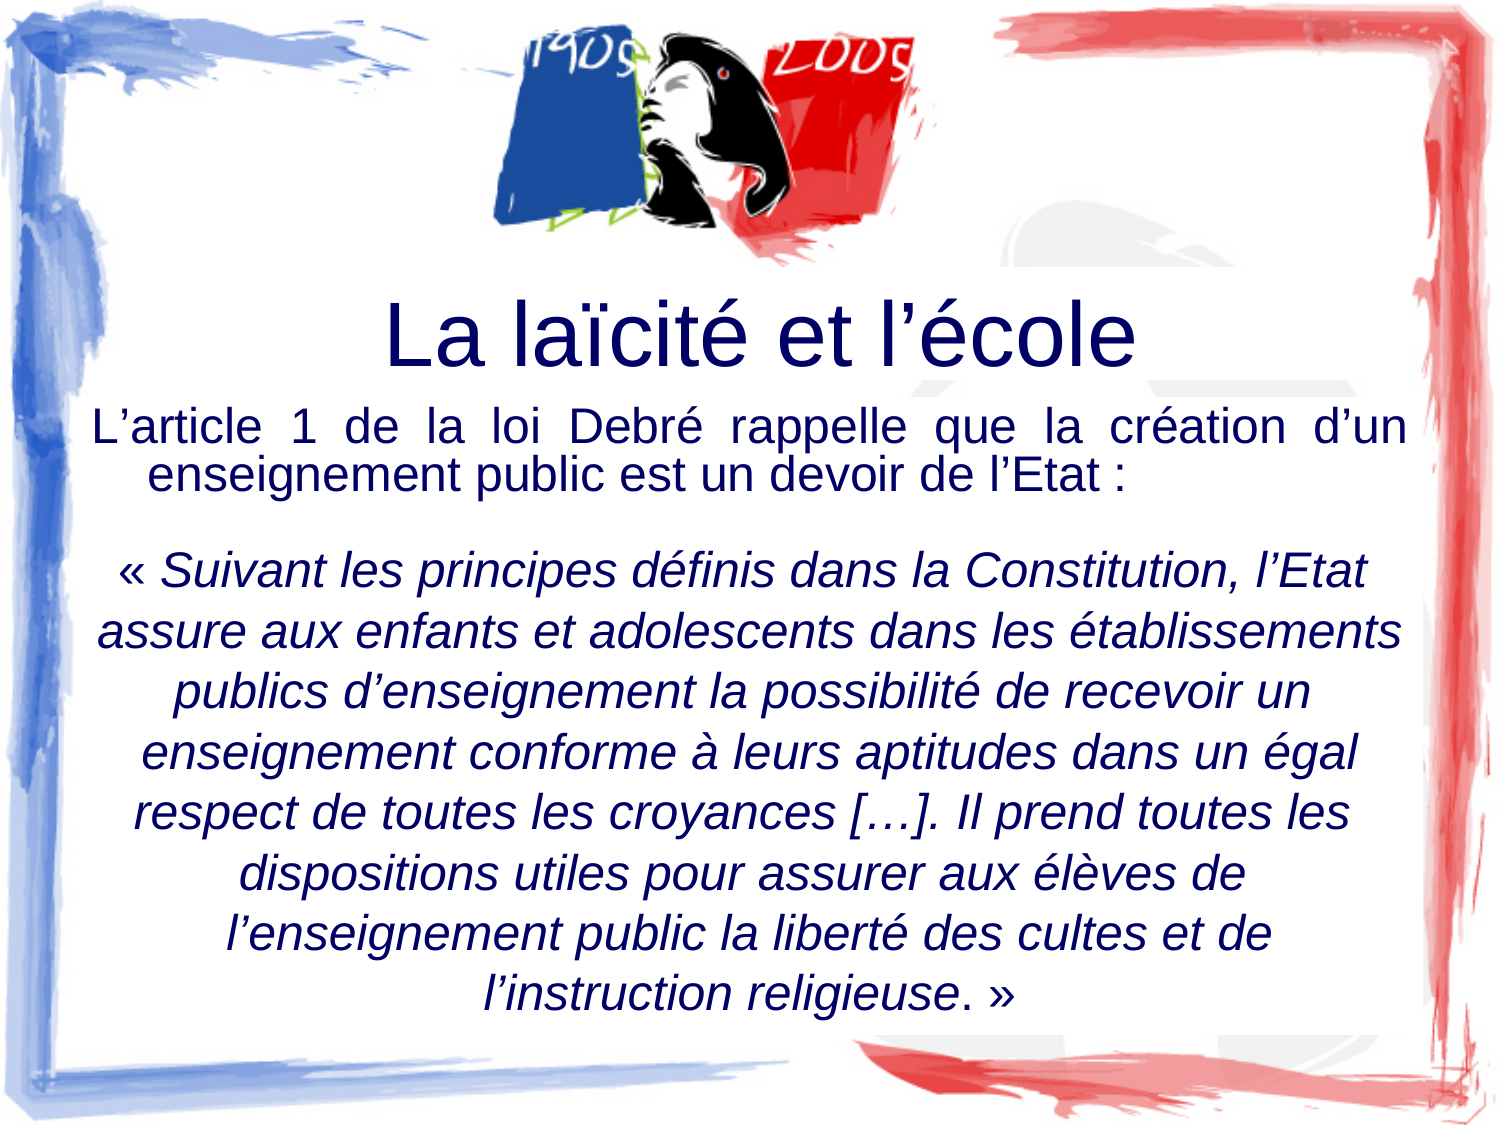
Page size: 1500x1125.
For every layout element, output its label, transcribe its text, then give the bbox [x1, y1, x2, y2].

title La laïcité et l’école [171, 267, 1353, 380]
list L’article 1 de la loi Debré rappelle que la création d’un enseignement public est un devoir de l’Etat : « Suivant les principes définis dans la Constitution, l’Etat assure aux enfants et adolescents dans les établissements publics d’enseignement la possibilité de recevoir un enseignement conforme à leurs aptitudes dans un égal respect de toutes les croyances […]. Il prend toutes les dispositions utiles pour assurer aux élèves de l’enseignement public la liberté des cultes et de l’instruction religieuse. » [76, 397, 1424, 1035]
picture [0, 0, 1500, 1125]
